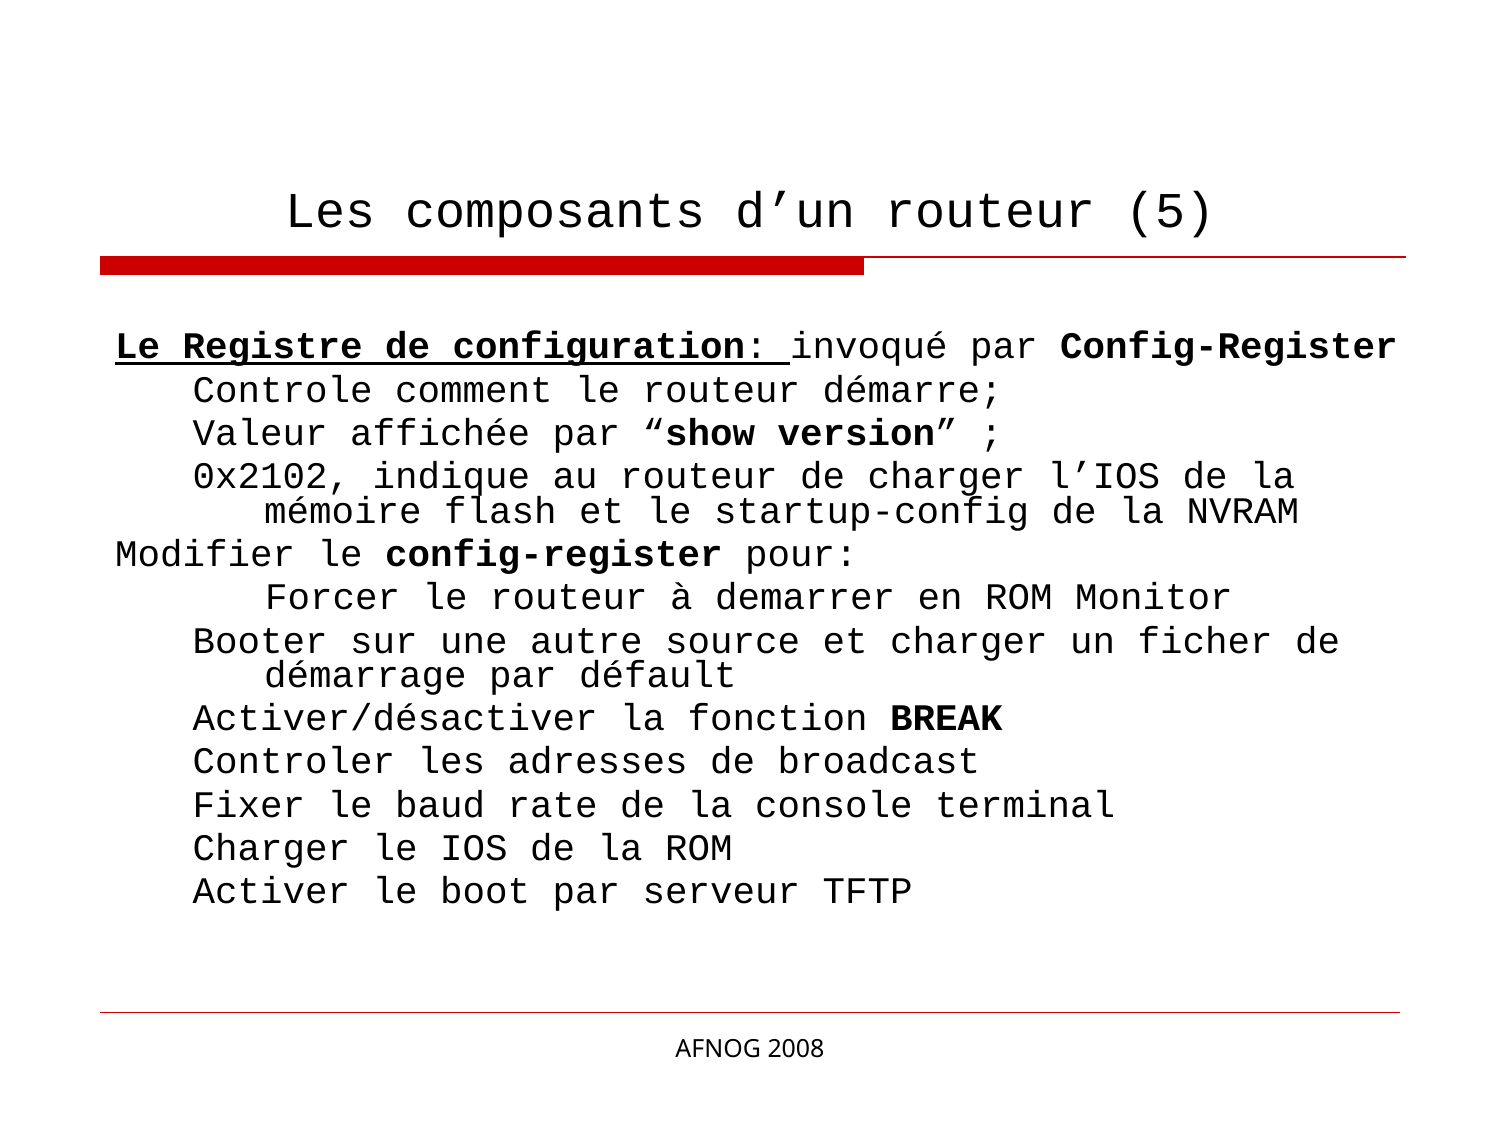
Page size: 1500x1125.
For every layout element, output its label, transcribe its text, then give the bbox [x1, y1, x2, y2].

text_box AFNOG 2008 [512, 1024, 988, 1103]
list Le Registre de configuration: invoqué par Config-Register Controle comment le routeur démarre; Valeur affichée par “show version” ; 0x2102, indique au routeur de charger l’IOS de la mémoire flash et le startup-config de la NVRAM Modifier le config-register pour: Forcer le routeur à demarrer en ROM Monitor Booter sur une autre source et charger un ficher de démarrage par défault Activer/désactiver la fonction BREAK Controler les adresses de broadcast Fixer le baud rate de la console terminal Charger le IOS de la ROM Activer le boot par serveur TFTP [100, 255, 1471, 1010]
title Les composants d’un routeur (5) [94, 49, 1407, 250]
